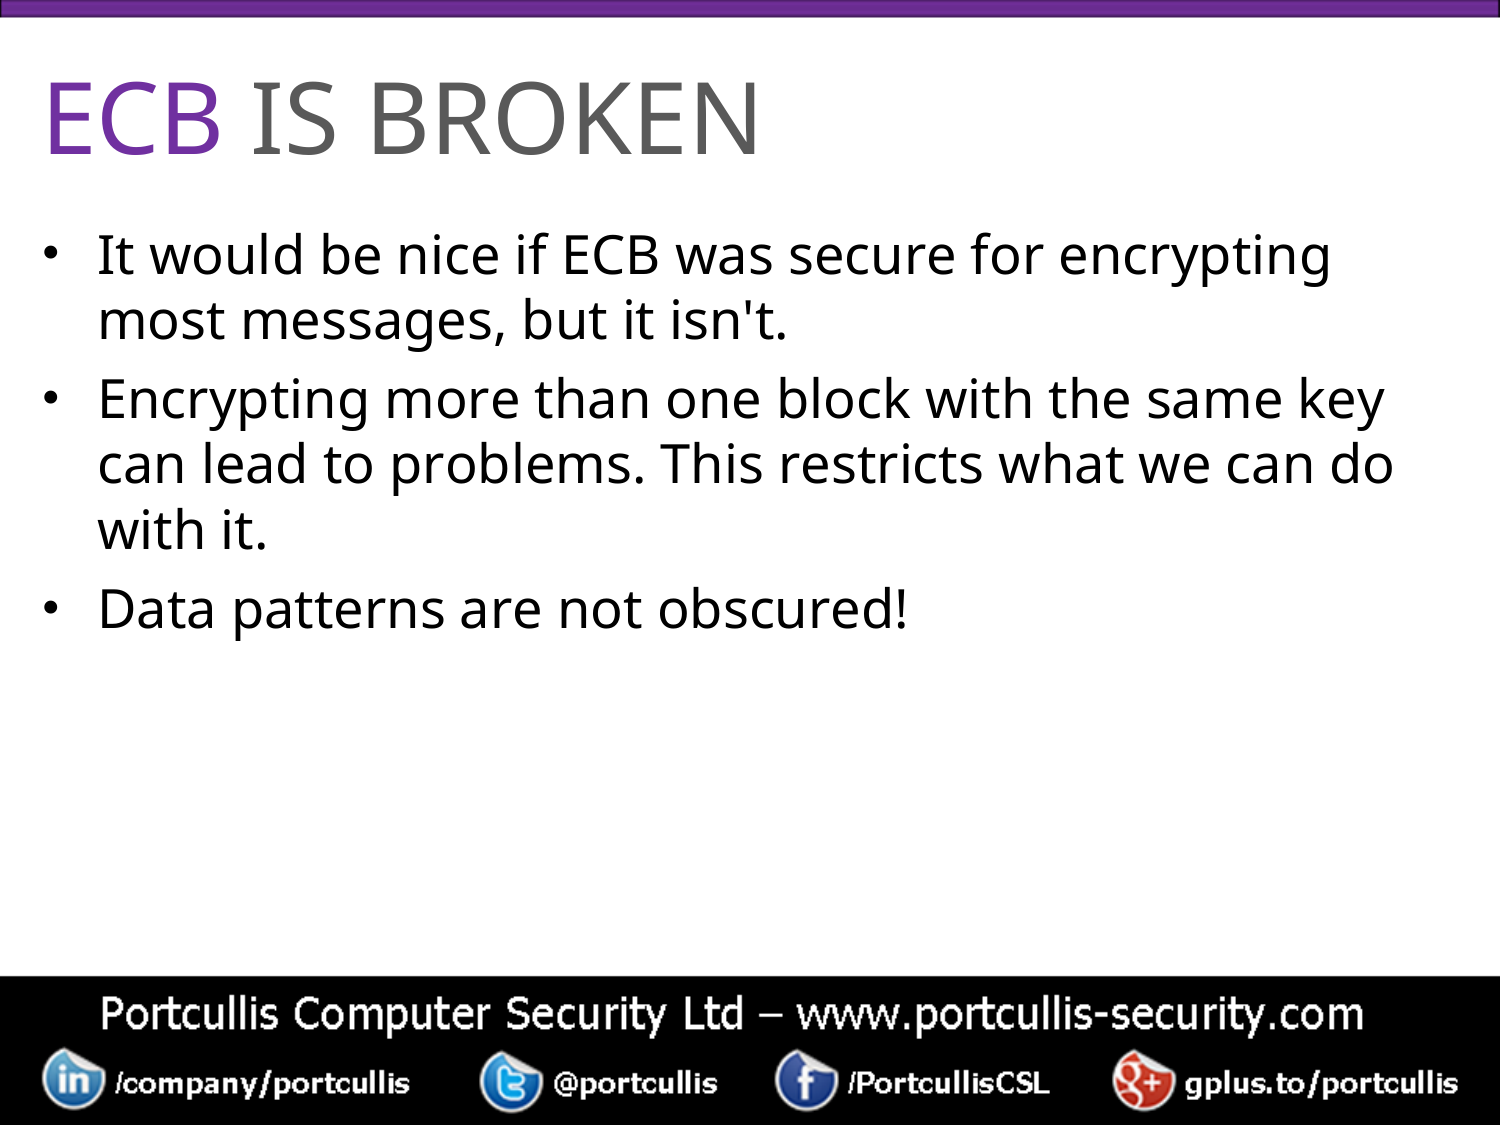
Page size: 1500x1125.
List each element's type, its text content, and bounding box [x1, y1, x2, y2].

list It would be nice if ECB was secure for encrypting most messages, but it isn't. Encrypting more than one block with the same key can lead to problems. This restricts what we can do with it. Data patterns are not obscured! [41, 219, 1428, 965]
title ECB IS BROKEN [41, 42, 1434, 202]
picture [0, 0, 1500, 1125]
